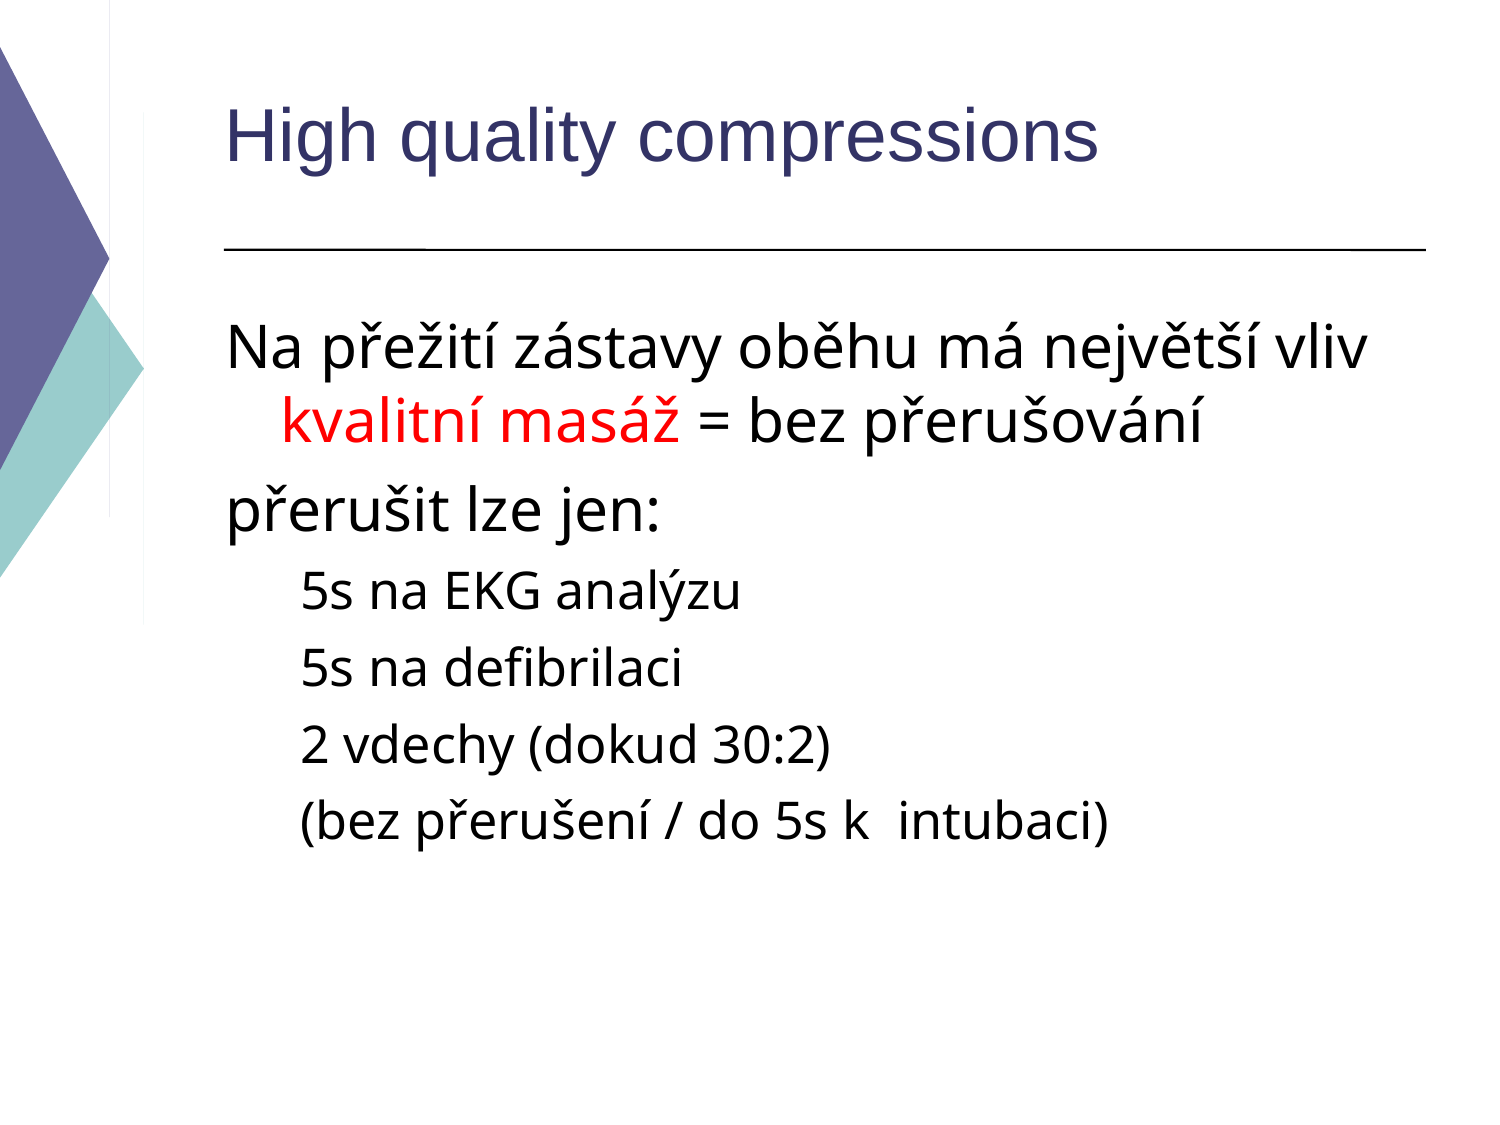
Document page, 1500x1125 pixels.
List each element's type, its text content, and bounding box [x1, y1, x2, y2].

list Na přežití zástavy oběhu má největší vliv kvalitní masáž = bez přerušování přerušit lze jen: 5s na EKG analýzu 5s na defibrilaci 2 vdechy (dokud 30:2) (bez přerušení / do 5s k intubaci) [224, 299, 1423, 974]
title High quality compressions [224, 41, 1423, 236]
